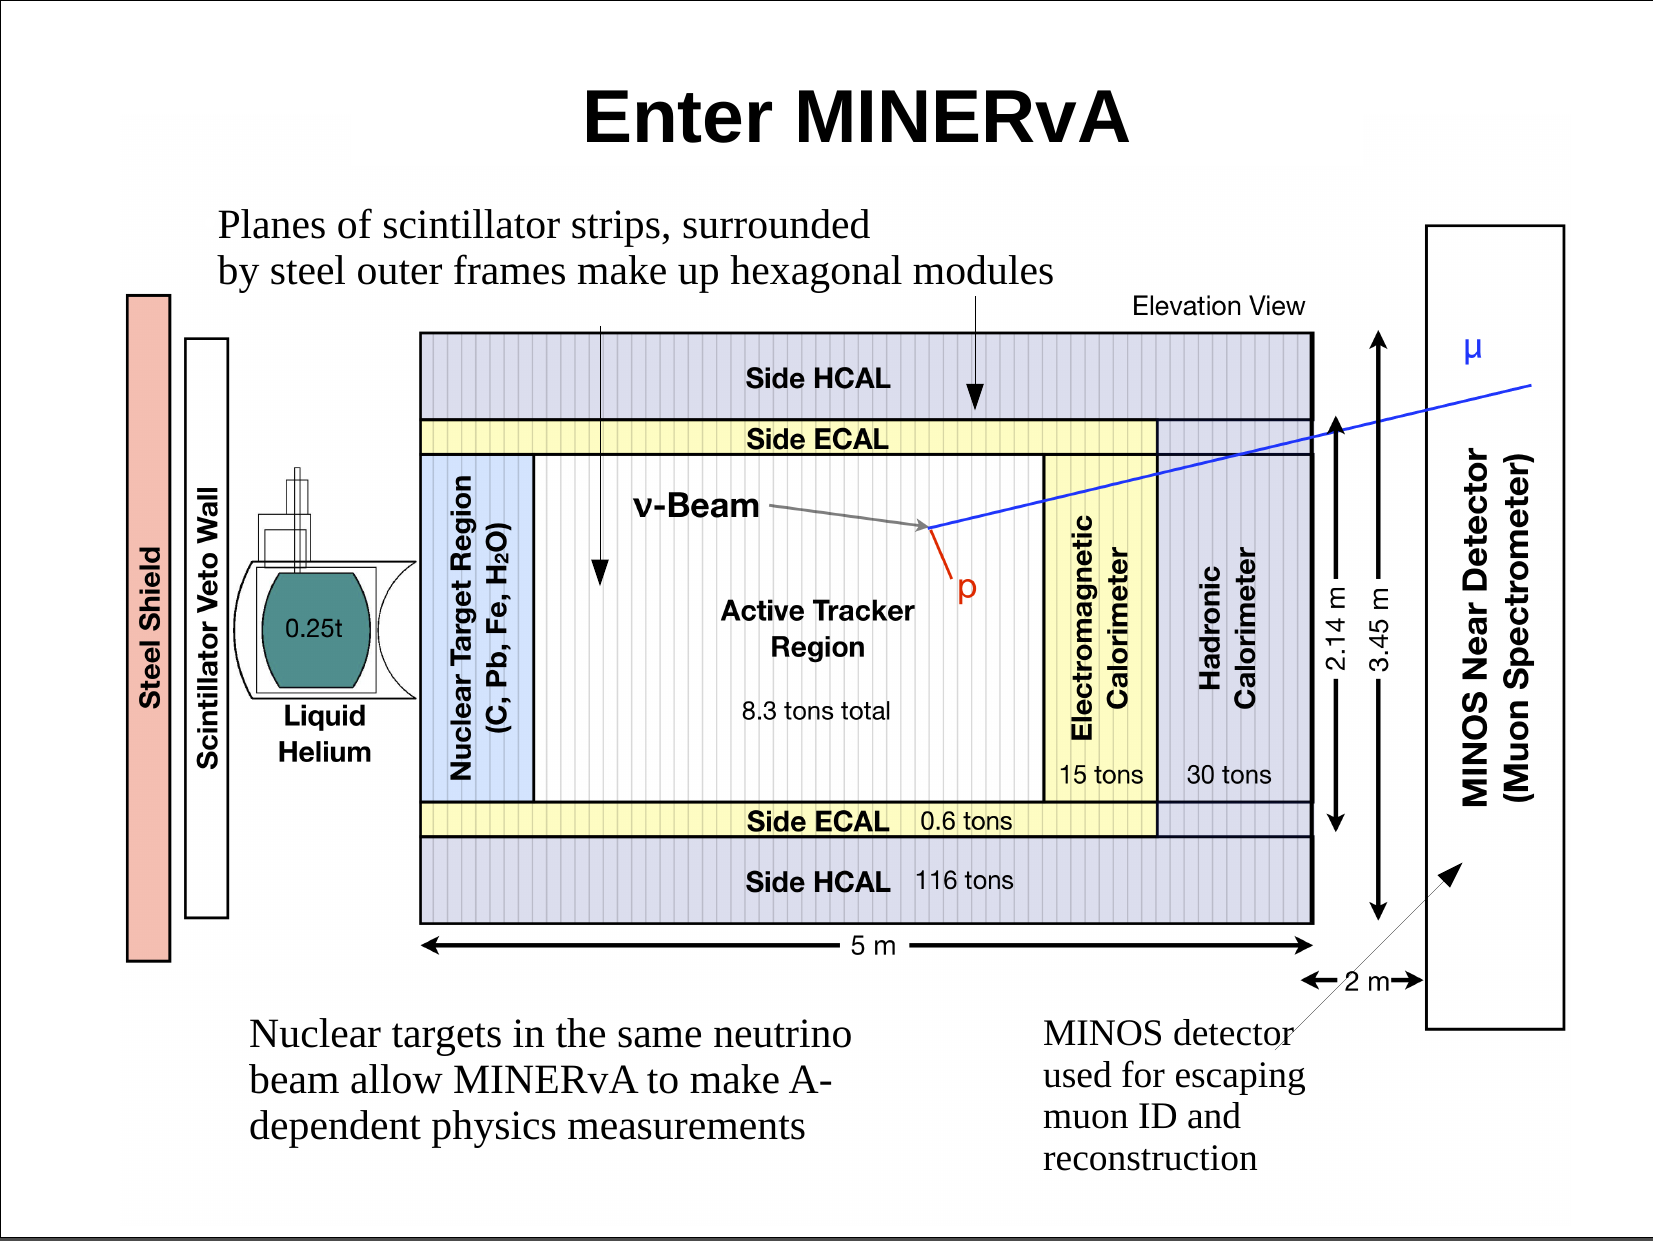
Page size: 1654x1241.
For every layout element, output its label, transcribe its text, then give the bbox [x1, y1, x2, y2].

text_box Planes of scintillator strips, surrounded by steel outer frames make up hexagonal modules [187, 193, 1313, 301]
text_box [0, 0, 1653, 1238]
text_box MINOS detector used for escaping muon ID and reconstruction [1028, 1004, 1366, 1186]
picture [120, 114, 1571, 1226]
text_box Enter MINERvA [351, 67, 1364, 166]
text_box Nuclear targets in the same neutrino beam allow MINERvA to make A-dependent physics measurements [234, 1002, 938, 1157]
